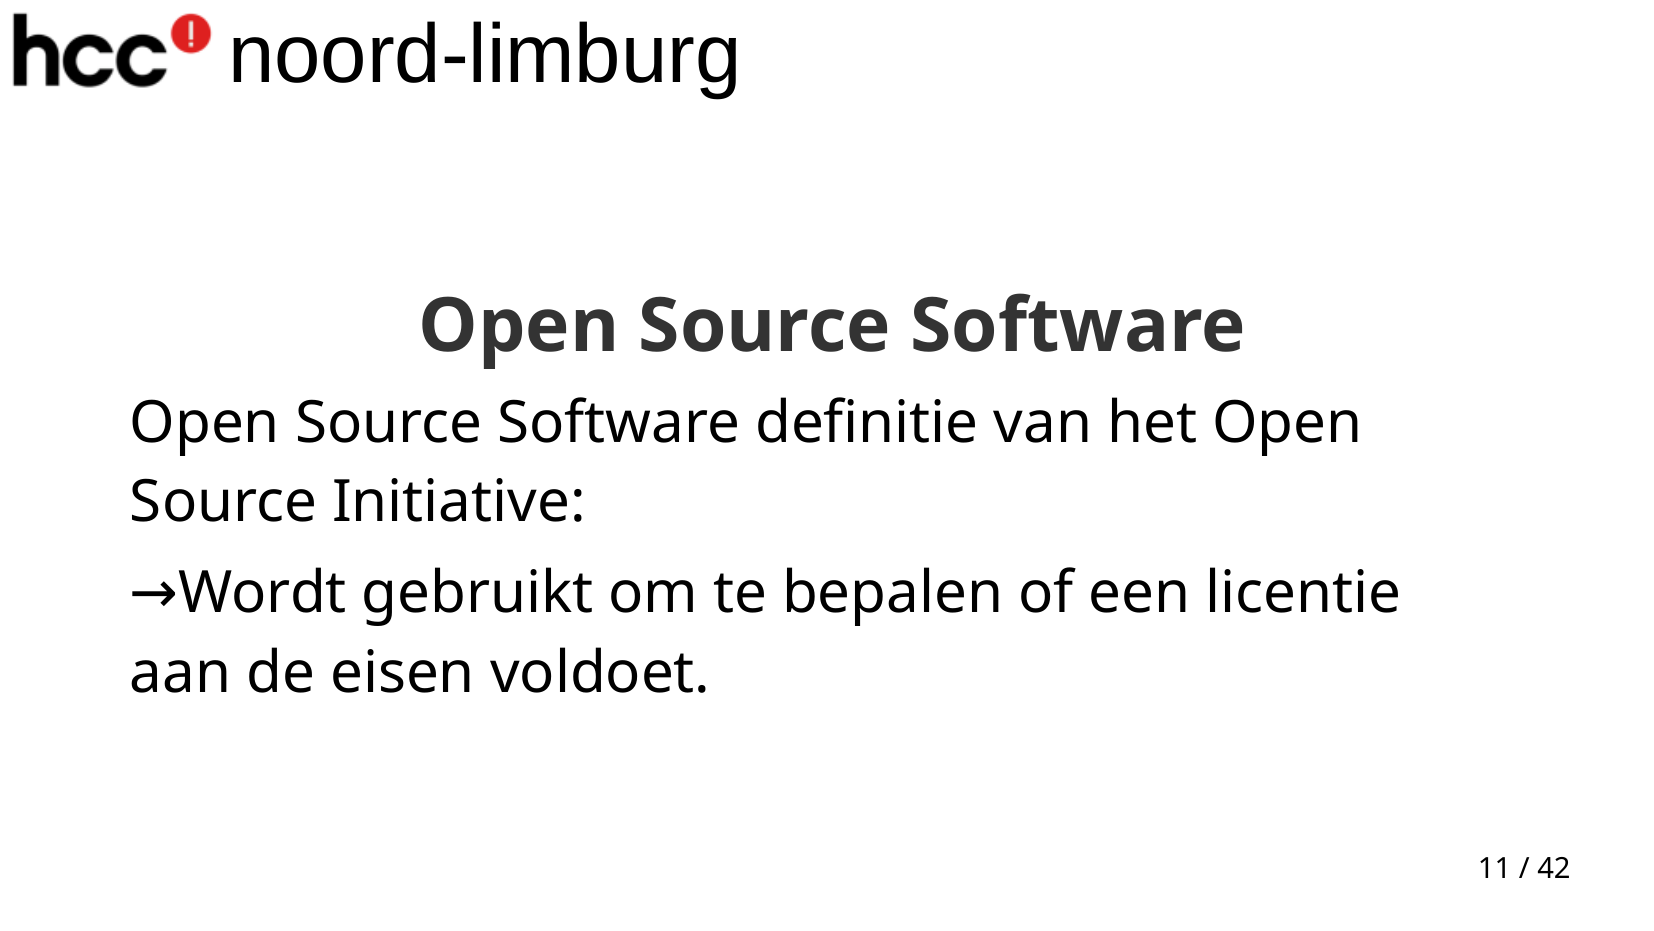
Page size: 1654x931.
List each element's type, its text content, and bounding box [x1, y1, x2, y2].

picture [11, 11, 214, 91]
title Open Source Software [129, 233, 1536, 403]
subtitle Open Source Software definitie van het Open Source Initiative: →Wordt gebruikt om te bepalen of een licentie aan de eisen voldoet. [129, 403, 1536, 687]
